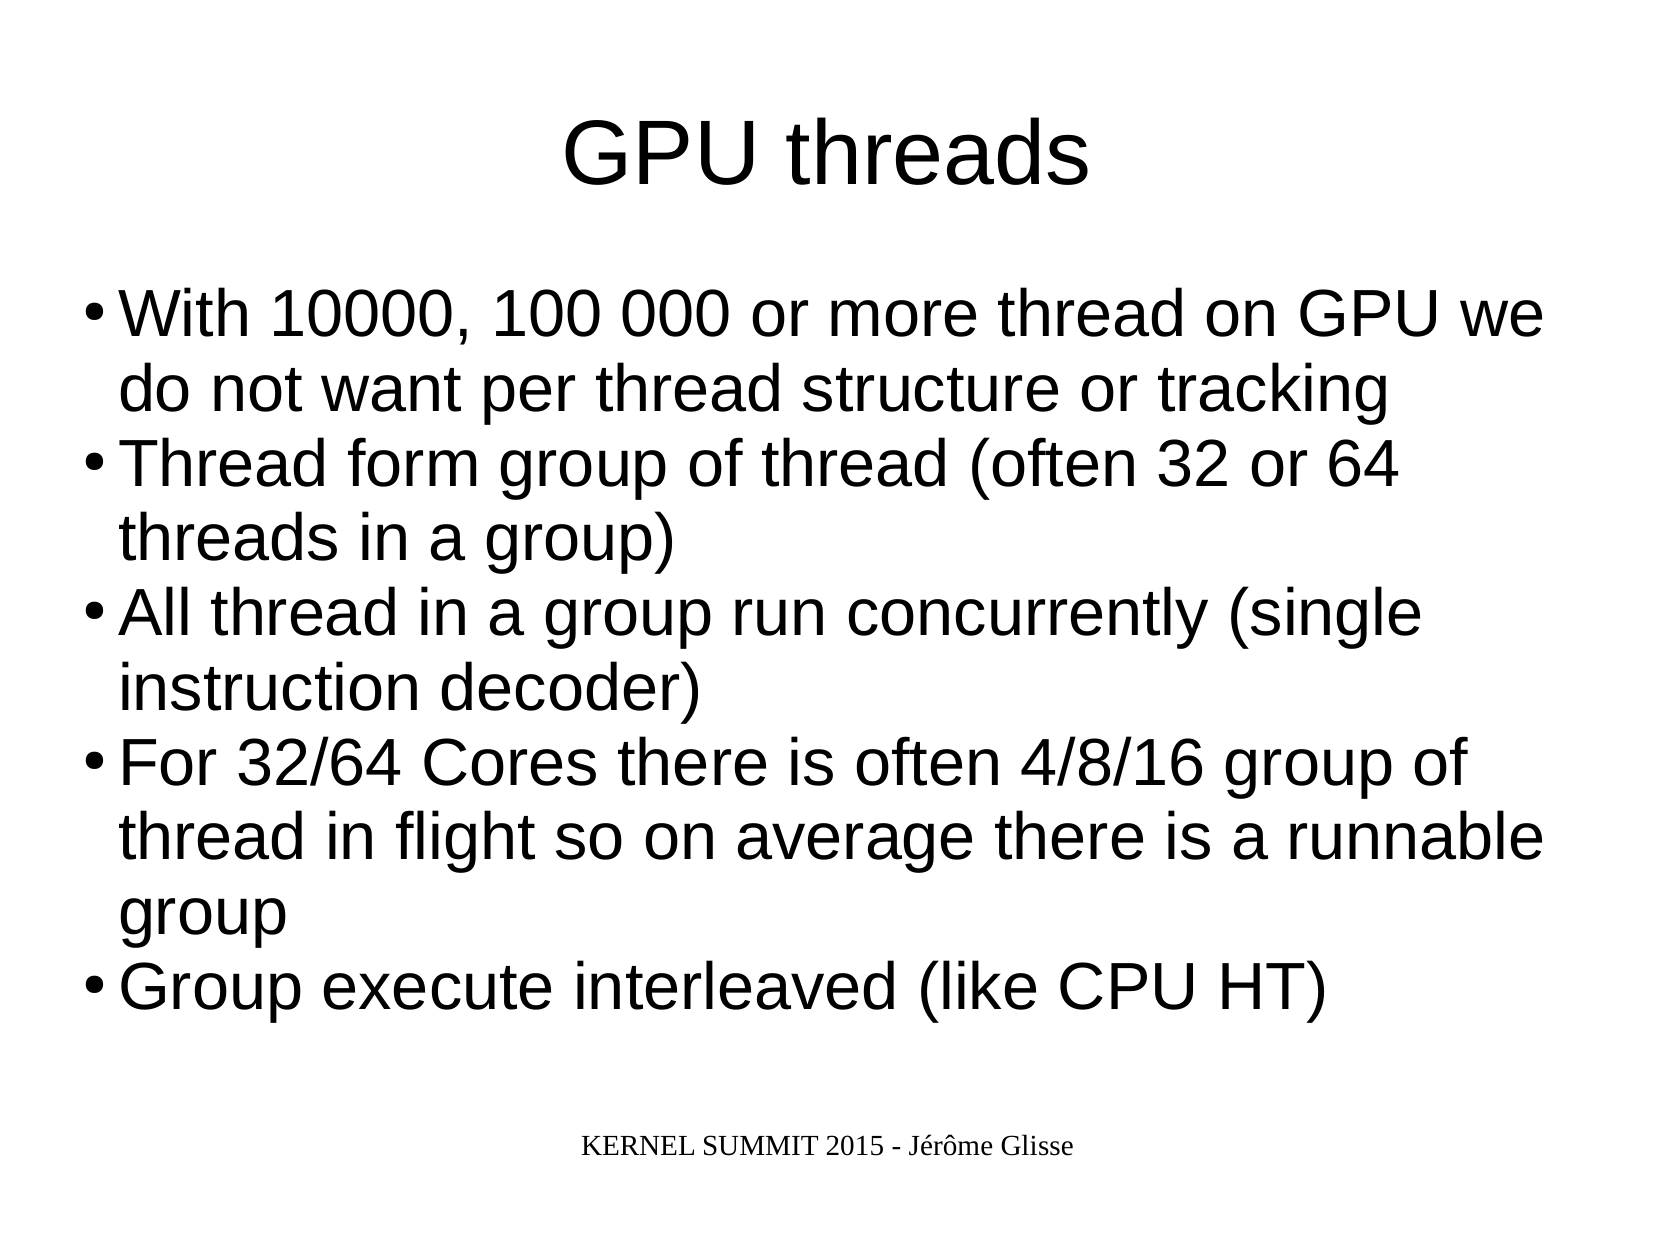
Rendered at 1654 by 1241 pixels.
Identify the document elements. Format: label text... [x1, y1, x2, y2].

subtitle With 10000, 100 000 or more thread on GPU we do not want per thread structure or tracking Thread form group of thread (often 32 or 64 threads in a group) All thread in a group run concurrently (single instruction decoder) For 32/64 Cores there is often 4/8/16 group of thread in flight so on average there is a runnable group Group execute interleaved (like CPU HT) [82, 275, 1571, 1024]
title GPU threads [82, 49, 1571, 257]
